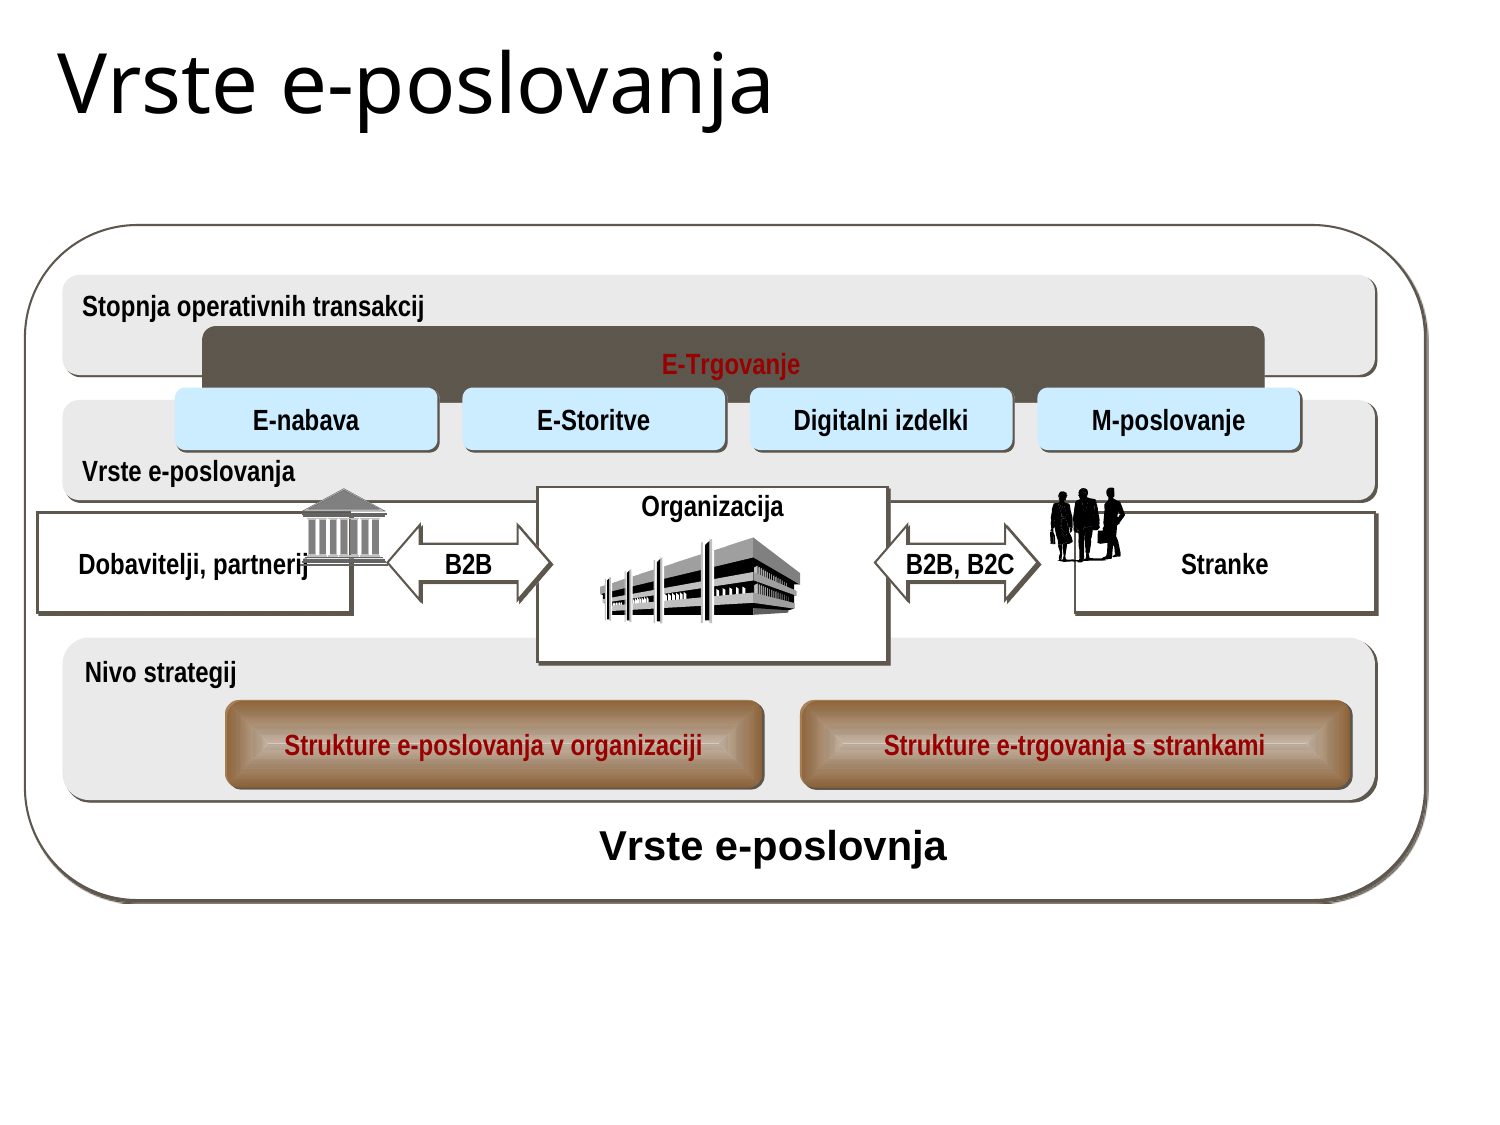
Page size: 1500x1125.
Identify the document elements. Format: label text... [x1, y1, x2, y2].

title Vrste e-poslovanja [42, 22, 1466, 138]
text_box Vrste e-poslovanja [62, 399, 1375, 501]
text_box B2B, B2C [874, 525, 1038, 601]
text_box Organizacija [537, 487, 888, 663]
text_box E-Storitve [462, 387, 726, 451]
text_box Strukture e-poslovanja v organizaciji [225, 699, 763, 788]
text_box Stranke [1074, 512, 1375, 613]
text_box Nivo strategij [62, 637, 1375, 801]
text_box Digitalni izdelki [749, 387, 1013, 451]
picture [1050, 487, 1126, 563]
text_box Stopnja operativnih transakcij [62, 274, 1375, 376]
text_box Strukture e-trgovanja s strankami [799, 699, 1351, 788]
text_box E-nabava [174, 387, 438, 451]
text_box M-poslovanje [1037, 387, 1300, 451]
text_box Dobavitelji, partnerij [37, 512, 351, 613]
text_box Vrste e-poslovnja [584, 810, 963, 877]
text_box B2B [387, 525, 550, 601]
text_box [24, 224, 1426, 901]
text_box E-Trgovanje [199, 324, 1263, 401]
